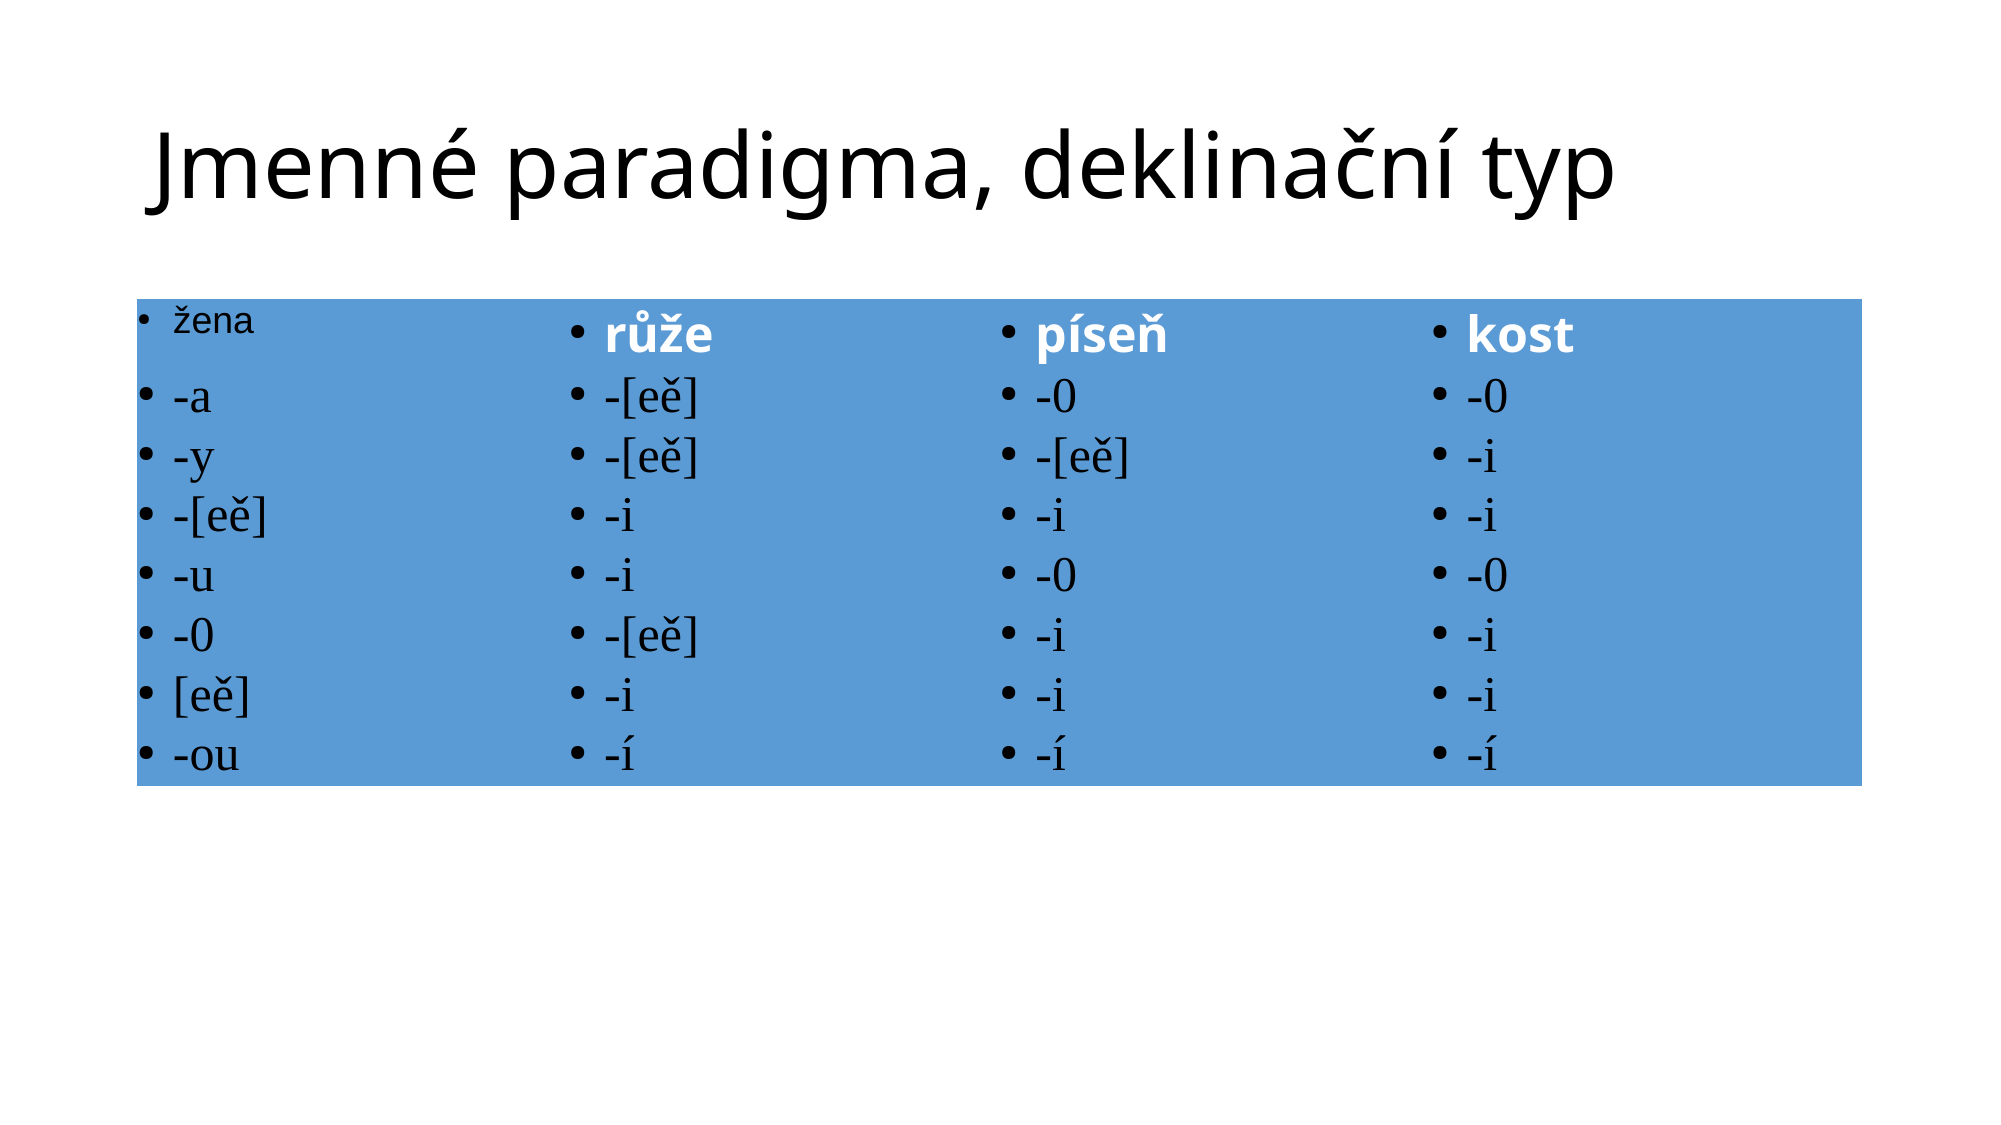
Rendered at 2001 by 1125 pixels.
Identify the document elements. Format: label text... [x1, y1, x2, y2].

table_cell -i [569, 547, 1000, 607]
table_cell -i [1000, 487, 1431, 547]
table_cell -[eě] [1000, 428, 1431, 487]
table_header žena [137, 299, 569, 368]
table_cell [eě] [137, 667, 569, 726]
table_header píseň [1000, 299, 1431, 368]
table_cell -i [1000, 667, 1431, 726]
table_cell -i [1431, 428, 1862, 487]
table_cell -0 [1000, 368, 1431, 428]
table_header růže [569, 299, 1000, 368]
table_cell -i [1000, 607, 1431, 667]
table_header kost [1431, 299, 1862, 368]
table_cell -i [1431, 667, 1862, 726]
table_cell -ou [137, 726, 569, 786]
table_cell -i [569, 667, 1000, 726]
table_cell -[eě] [569, 607, 1000, 667]
title Jmenné paradigma, deklinační typ [137, 59, 1863, 278]
table_cell -a [137, 368, 569, 428]
table_cell -0 [1431, 547, 1862, 607]
table_cell -i [1431, 607, 1862, 667]
table_cell -[eě] [569, 428, 1000, 487]
table_cell -0 [1000, 547, 1431, 607]
table_cell -[eě] [137, 487, 569, 547]
table_cell -í [1000, 726, 1431, 786]
table_cell -0 [137, 607, 569, 667]
table_cell -0 [1431, 368, 1862, 428]
table_cell -u [137, 547, 569, 607]
table_cell -y [137, 428, 569, 487]
table_cell -i [1431, 487, 1862, 547]
table_cell -í [569, 726, 1000, 786]
table_cell -i [569, 487, 1000, 547]
table_cell -í [1431, 726, 1862, 786]
table_cell -[eě] [569, 368, 1000, 428]
